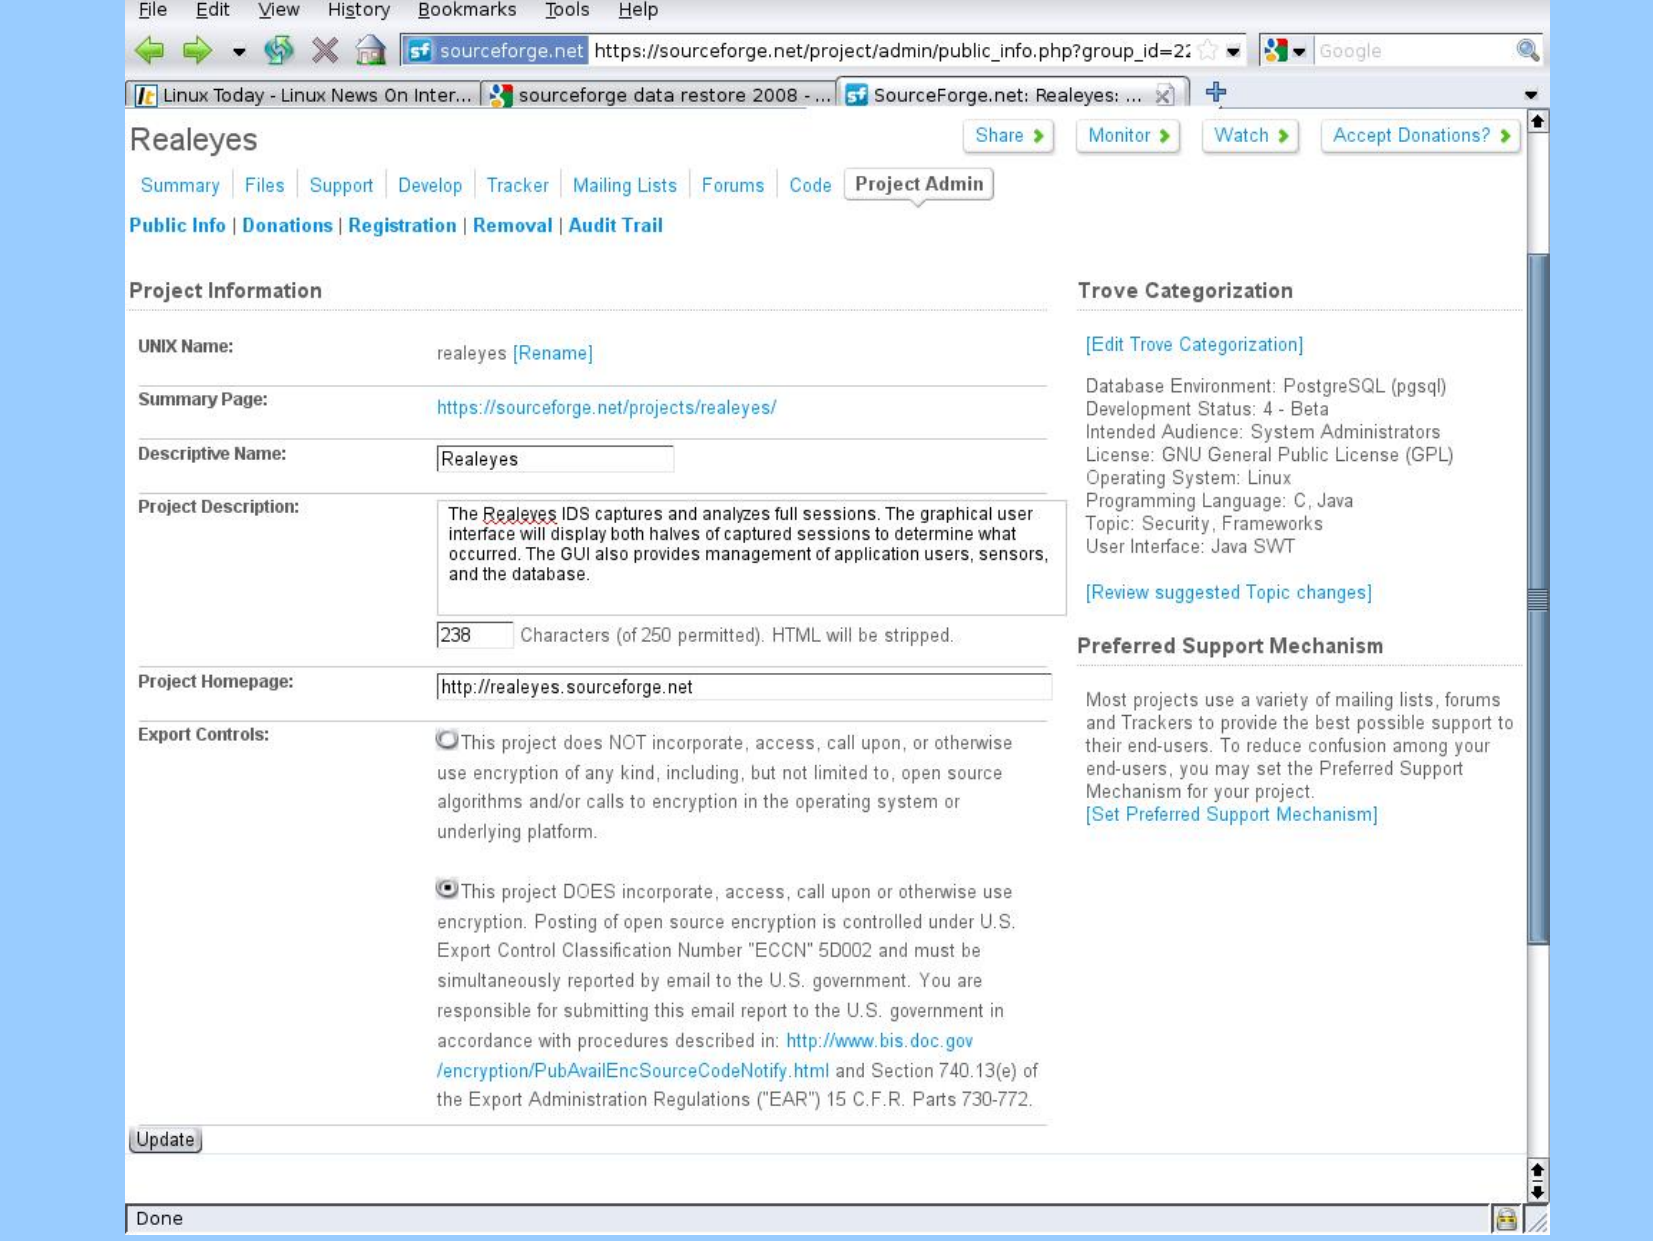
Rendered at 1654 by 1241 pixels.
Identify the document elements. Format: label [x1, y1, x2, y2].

picture [125, 0, 1550, 1235]
